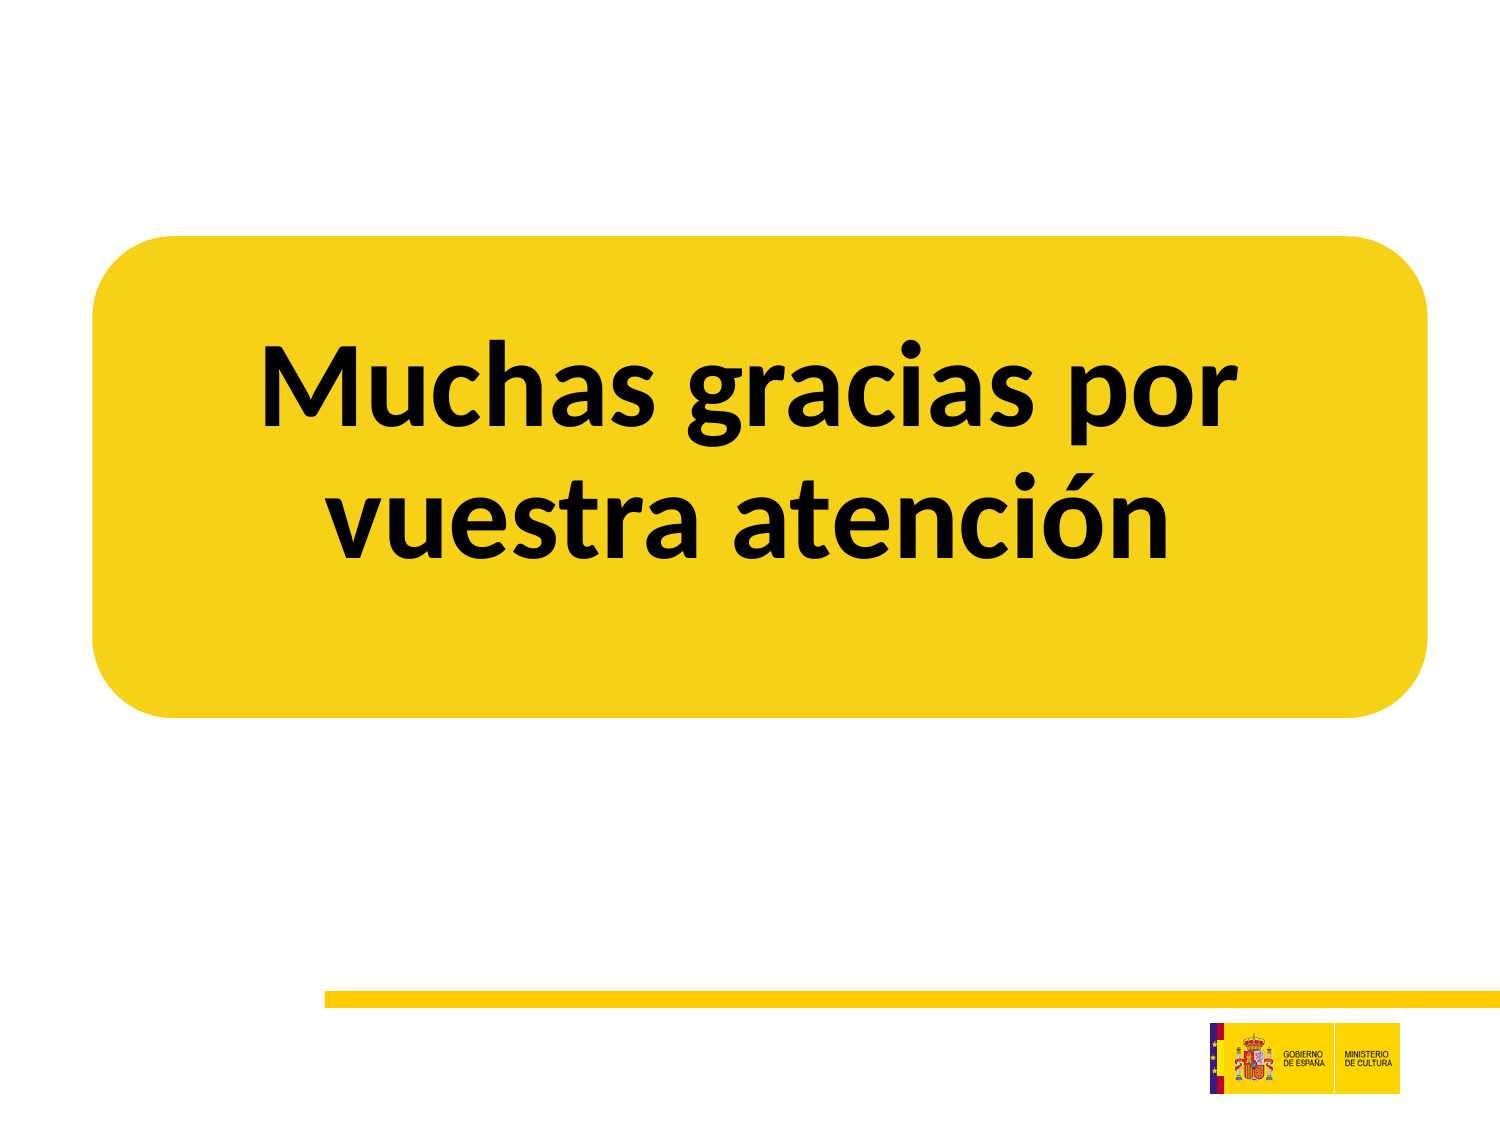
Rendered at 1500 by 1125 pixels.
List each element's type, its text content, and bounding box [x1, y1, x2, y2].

picture [1210, 1023, 1400, 1094]
title Muchas gracias por vuestra atención [186, 308, 1312, 593]
text_box [93, 237, 1427, 718]
